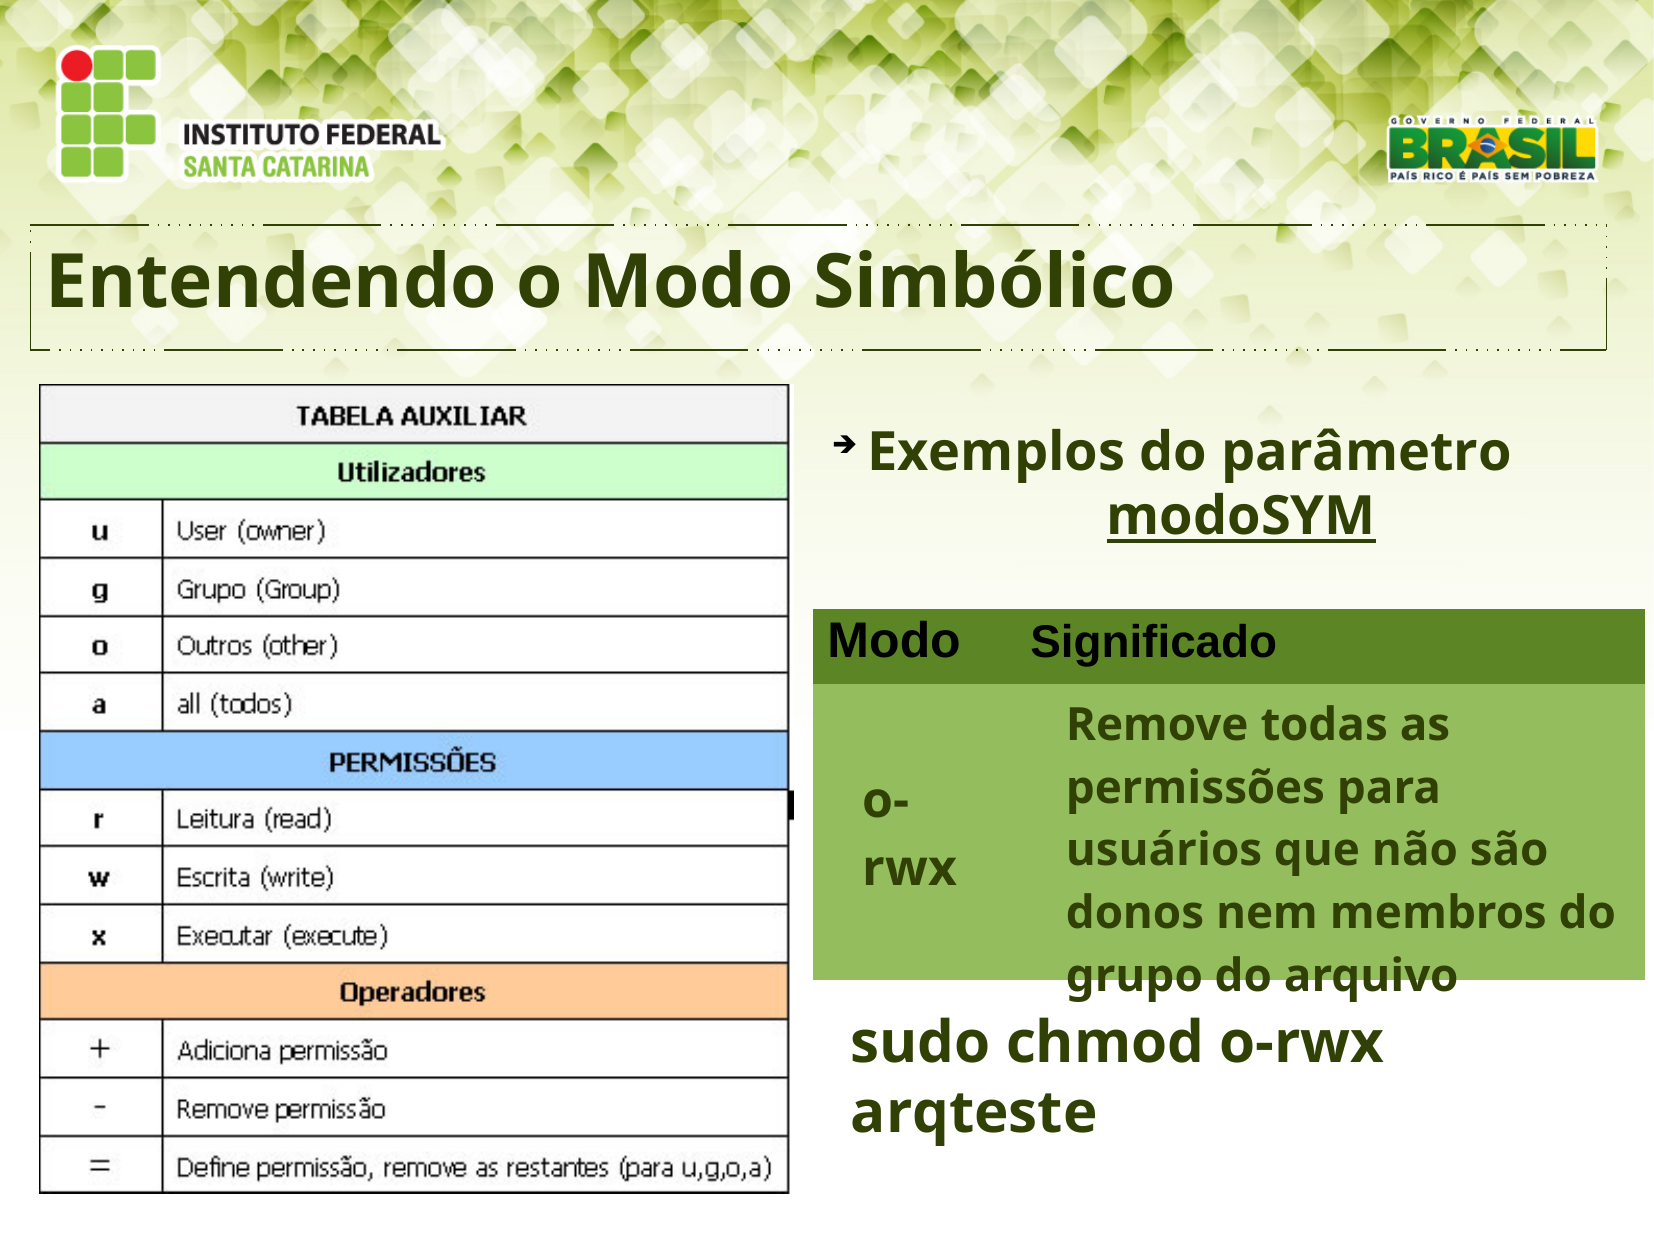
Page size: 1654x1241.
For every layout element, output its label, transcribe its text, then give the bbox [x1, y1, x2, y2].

table_header Significado [1016, 609, 1645, 684]
text_box Entendendo o Modo Simbólico [30, 225, 1607, 351]
table_cell o-rwx [813, 684, 1016, 980]
text_box Exemplos do parâmetro modoSYM [817, 408, 1631, 609]
table_header Modo [813, 609, 1016, 684]
table_cell Remove todas as permissões para usuários que não são donos nem membros do grupo do arquivo [1016, 684, 1645, 980]
text_box sudo chmod o-rwx arqteste [800, 997, 1635, 1152]
picture [0, 0, 1654, 1241]
